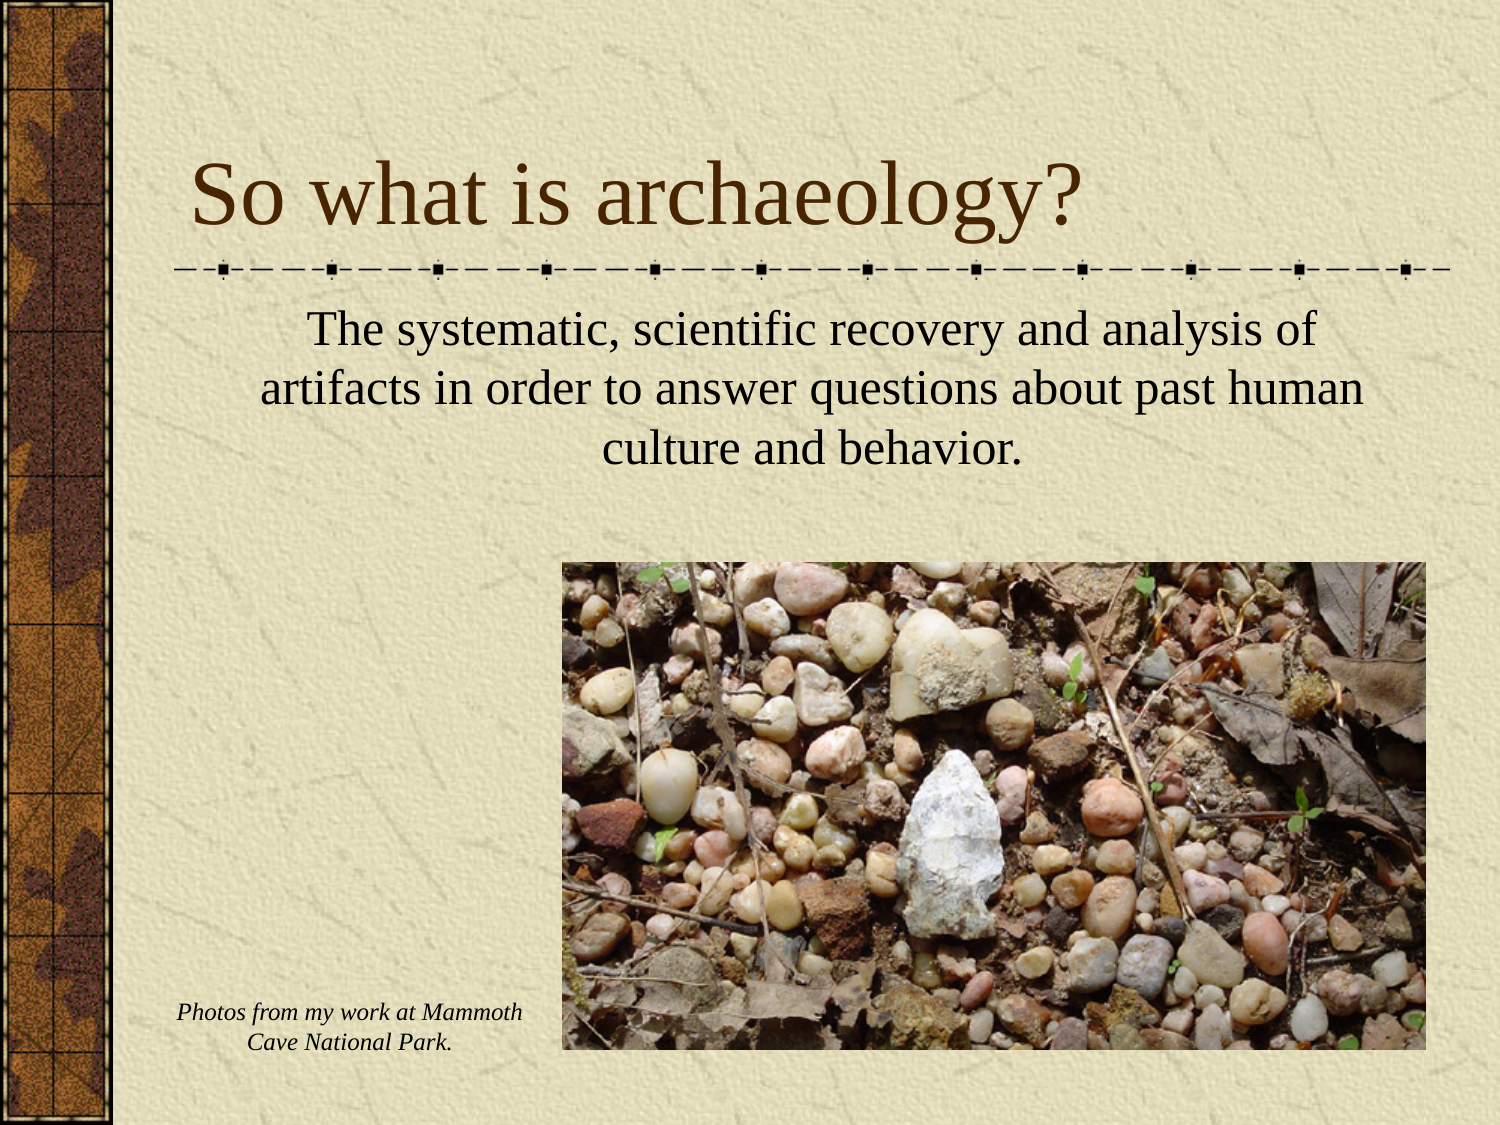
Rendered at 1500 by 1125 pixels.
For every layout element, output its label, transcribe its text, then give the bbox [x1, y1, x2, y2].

text_box The systematic, scientific recovery and analysis of artifacts in order to answer questions about past human culture and behavior. [225, 287, 1401, 483]
picture [562, 562, 1426, 1050]
text_box Photos from my work at Mammoth Cave National Park. [150, 987, 550, 1063]
title So what is archaeology? [174, 62, 1450, 250]
